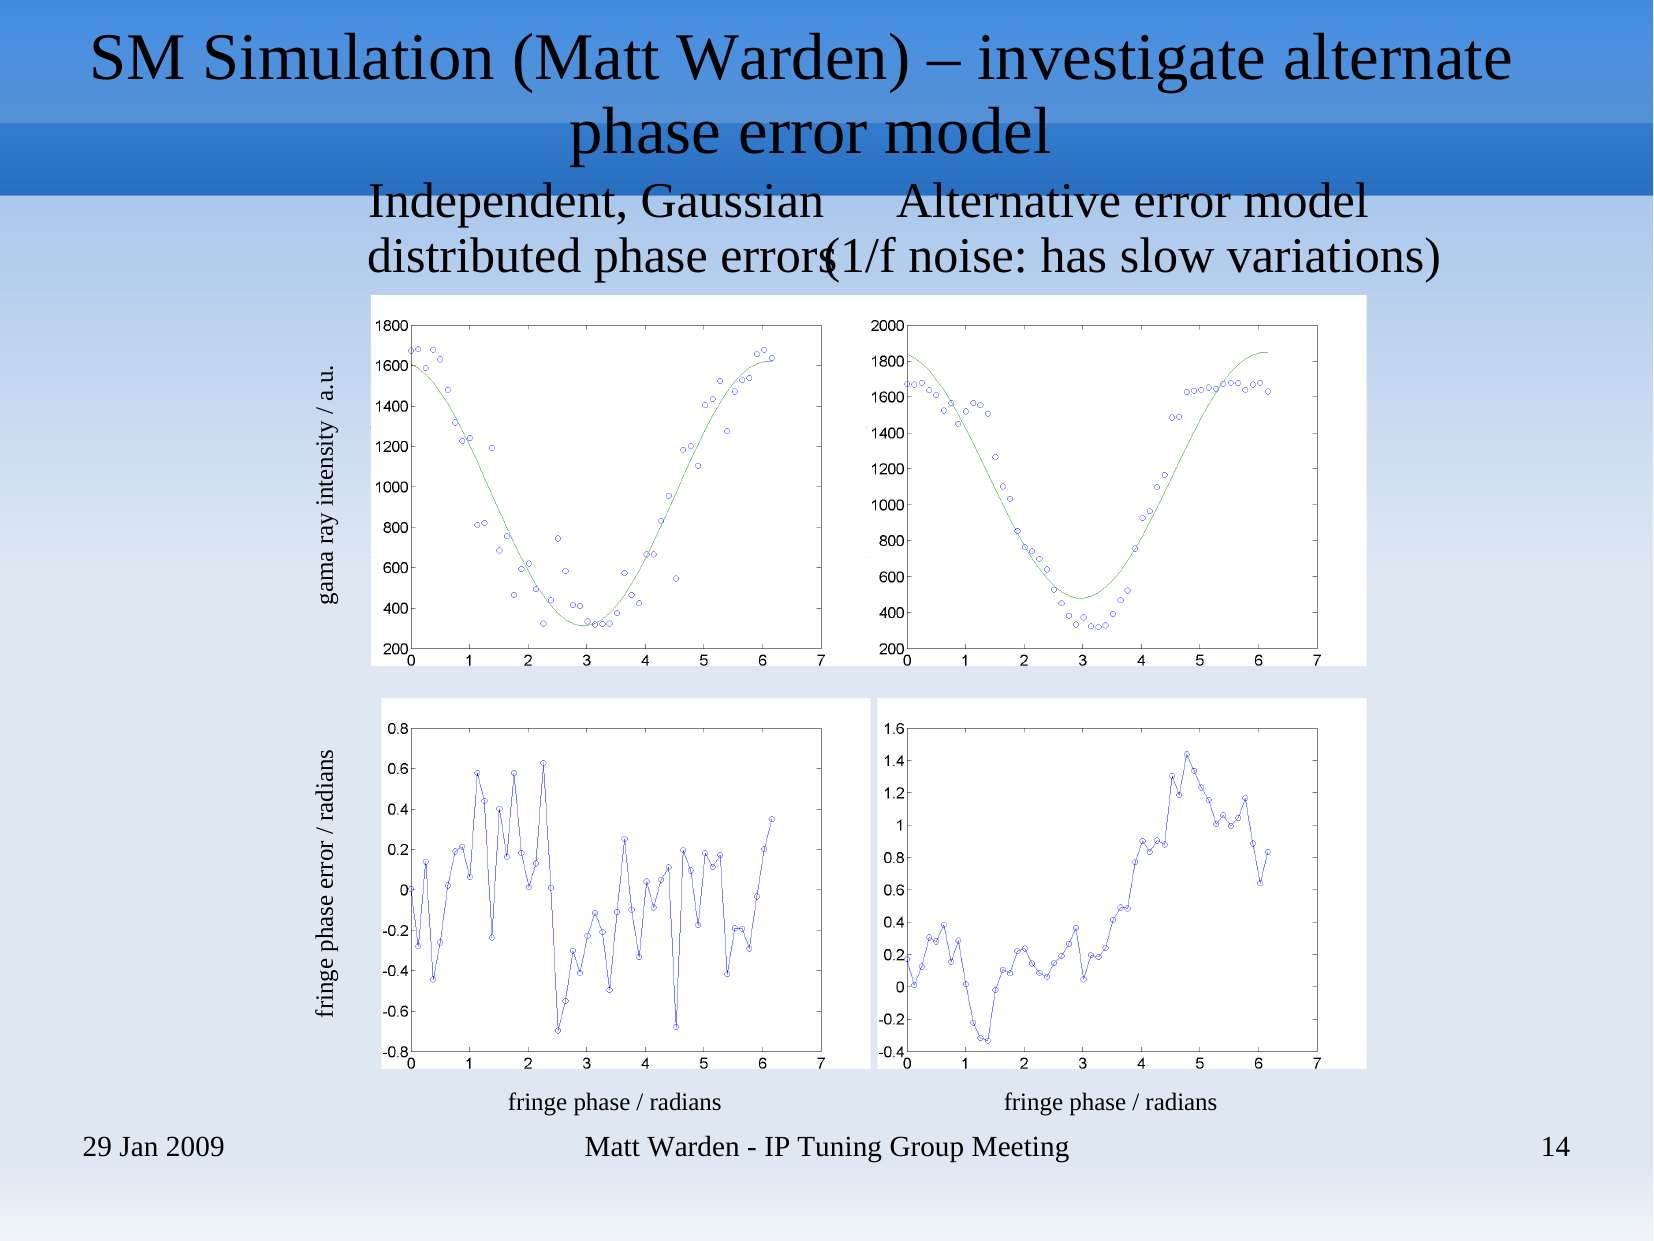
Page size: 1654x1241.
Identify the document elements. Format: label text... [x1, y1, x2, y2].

text_box fringe phase / radians [989, 1080, 1233, 1124]
text_box fringe phase / radians [493, 1080, 737, 1124]
text_box SM Simulation (Matt Warden) – investigate alternate phase error model [75, 12, 1548, 176]
picture [0, 0, 1654, 1241]
text_box gama ray intensity / a.u. [303, 350, 347, 620]
text_box Independent, Gaussian distributed phase errors [352, 176, 808, 292]
text_box Alternative error model (1/f noise: has slow variations) [808, 176, 1457, 292]
text_box fringe phase error / radians [303, 734, 347, 1033]
